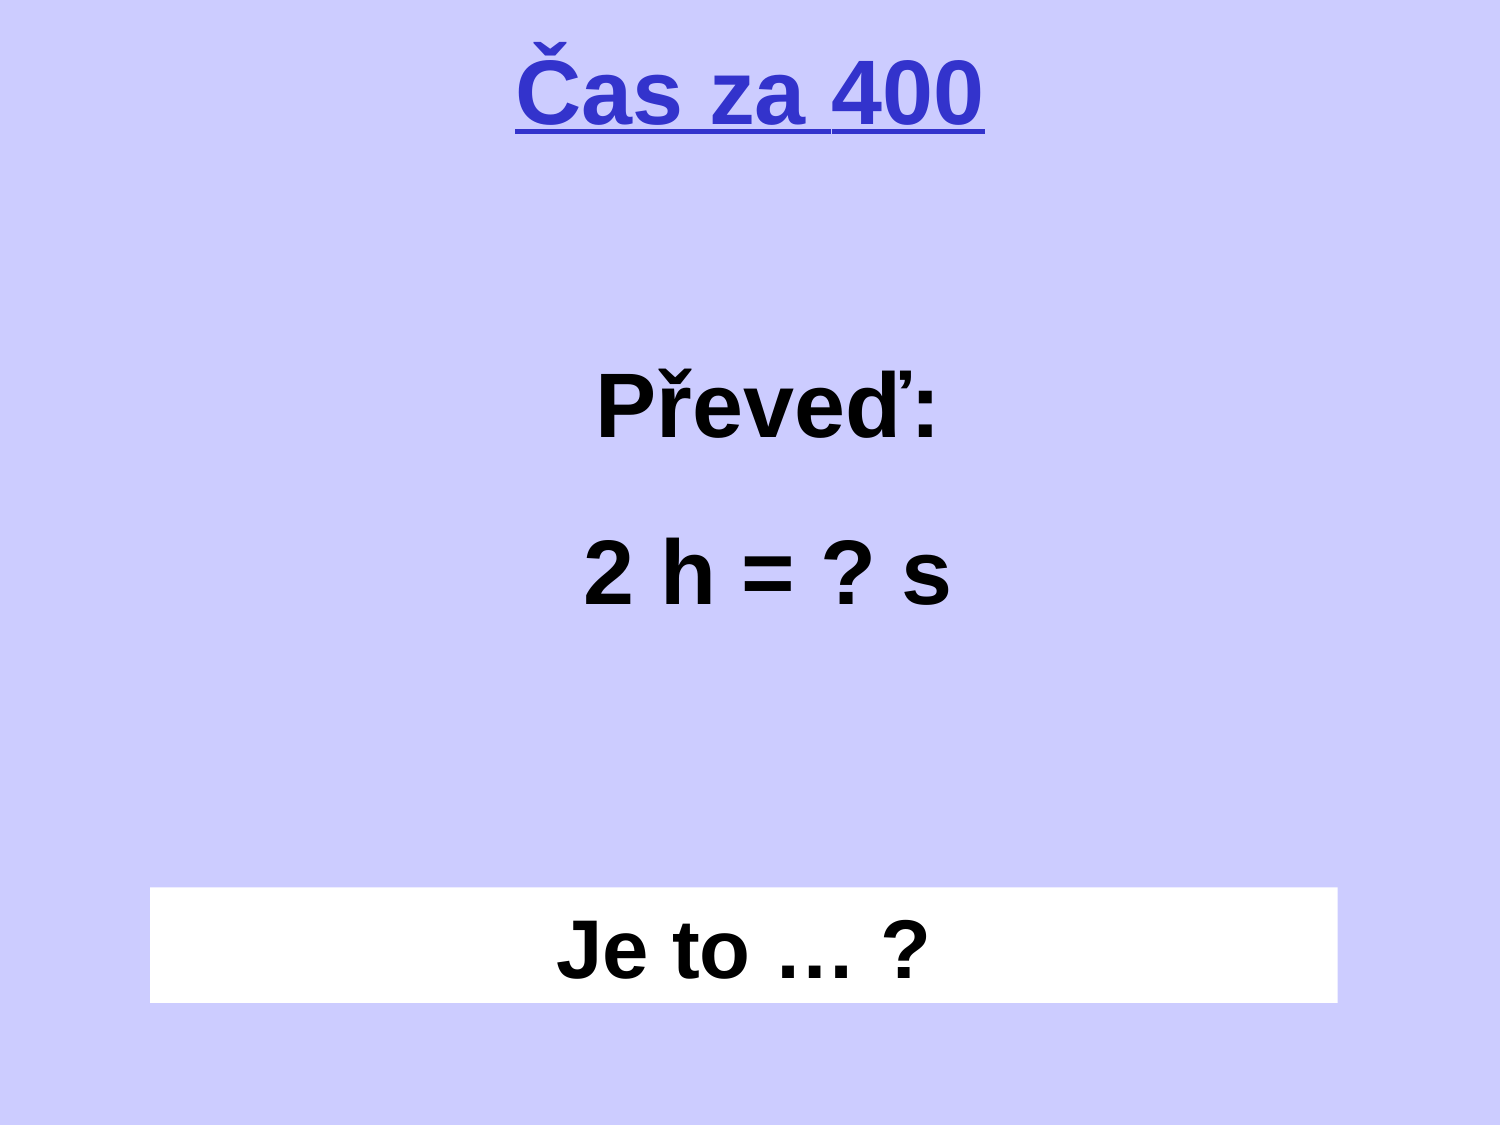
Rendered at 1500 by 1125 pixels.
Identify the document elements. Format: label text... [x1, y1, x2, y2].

text_box Čas za 400 [0, 24, 1500, 151]
text_box Je to … ? [150, 887, 1338, 1003]
text_box Převeď: 2 h = ? s [112, 337, 1426, 631]
